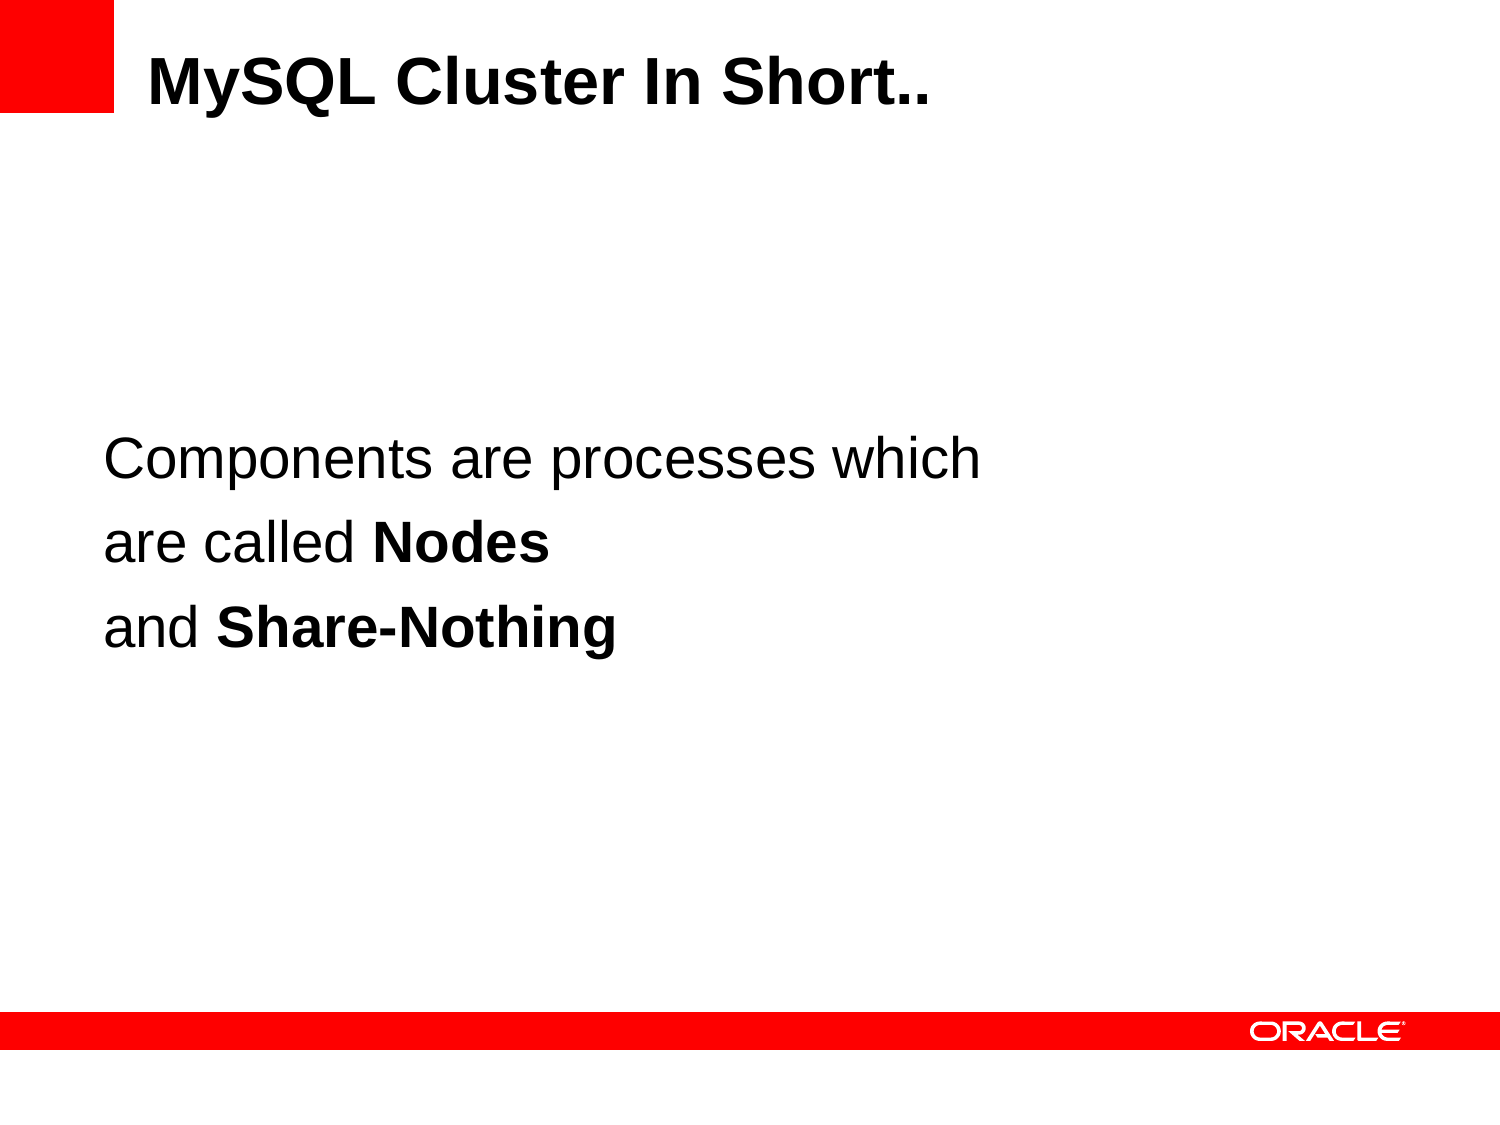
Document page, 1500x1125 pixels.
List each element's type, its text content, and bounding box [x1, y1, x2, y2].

picture [0, 0, 114, 113]
title MySQL Cluster In Short.. [147, 8, 1392, 119]
text_box Components are processes which are called Nodes and Share-Nothing [88, 412, 1388, 667]
picture [0, 1012, 1500, 1050]
